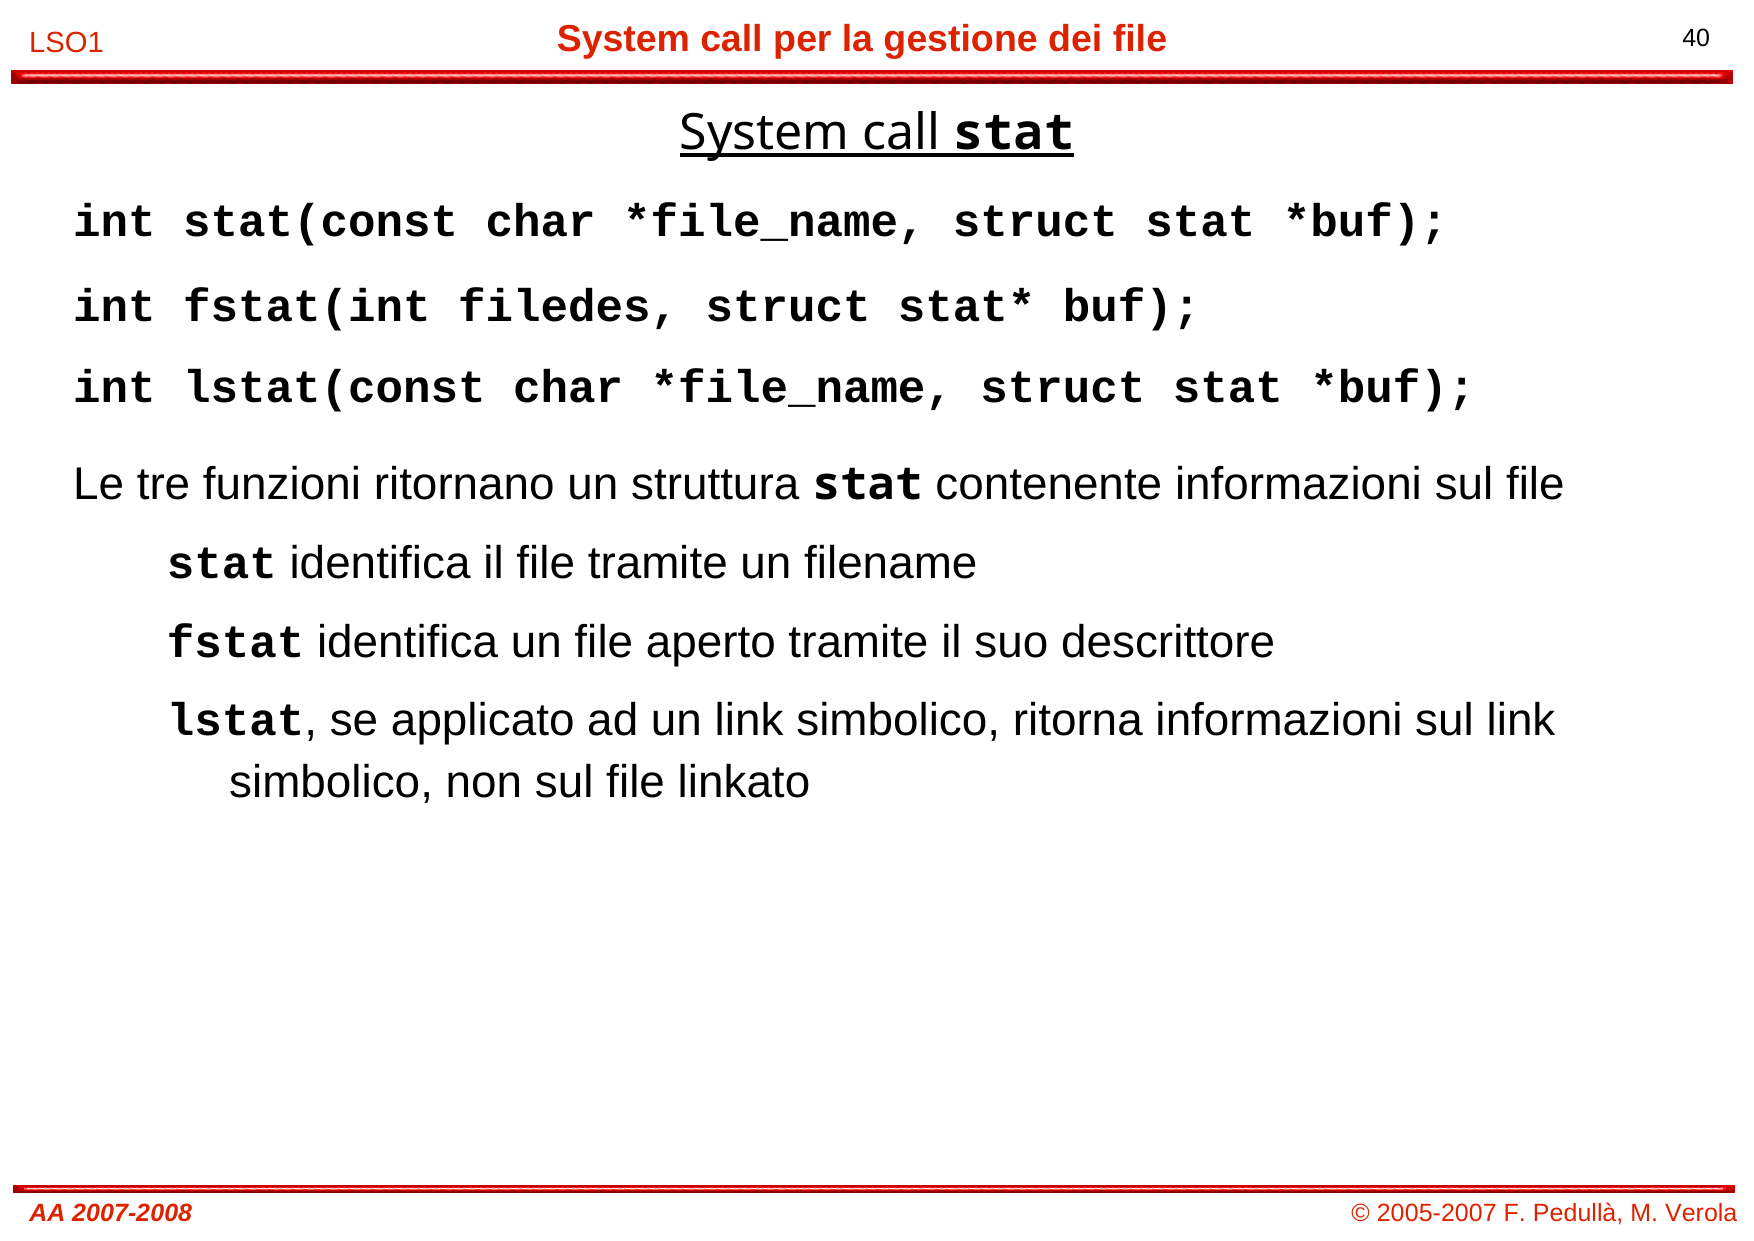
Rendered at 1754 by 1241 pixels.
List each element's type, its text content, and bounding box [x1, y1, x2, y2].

title System call stat [457, 84, 1296, 180]
picture [11, 70, 1733, 84]
picture [13, 1185, 1735, 1193]
list int stat(const char *file_name, struct stat *buf); int fstat(int filedes, struct stat* buf); int lstat(const char *file_name, struct stat *buf); Le tre funzioni ritornano un struttura stat contenente informazioni sul file stat identifica il file tramite un filename fstat identifica un file aperto tramite il suo descrittore lstat, se applicato ad un link simbolico, ritorna informazioni sul link simbolico, non sul file linkato [58, 187, 1725, 1161]
